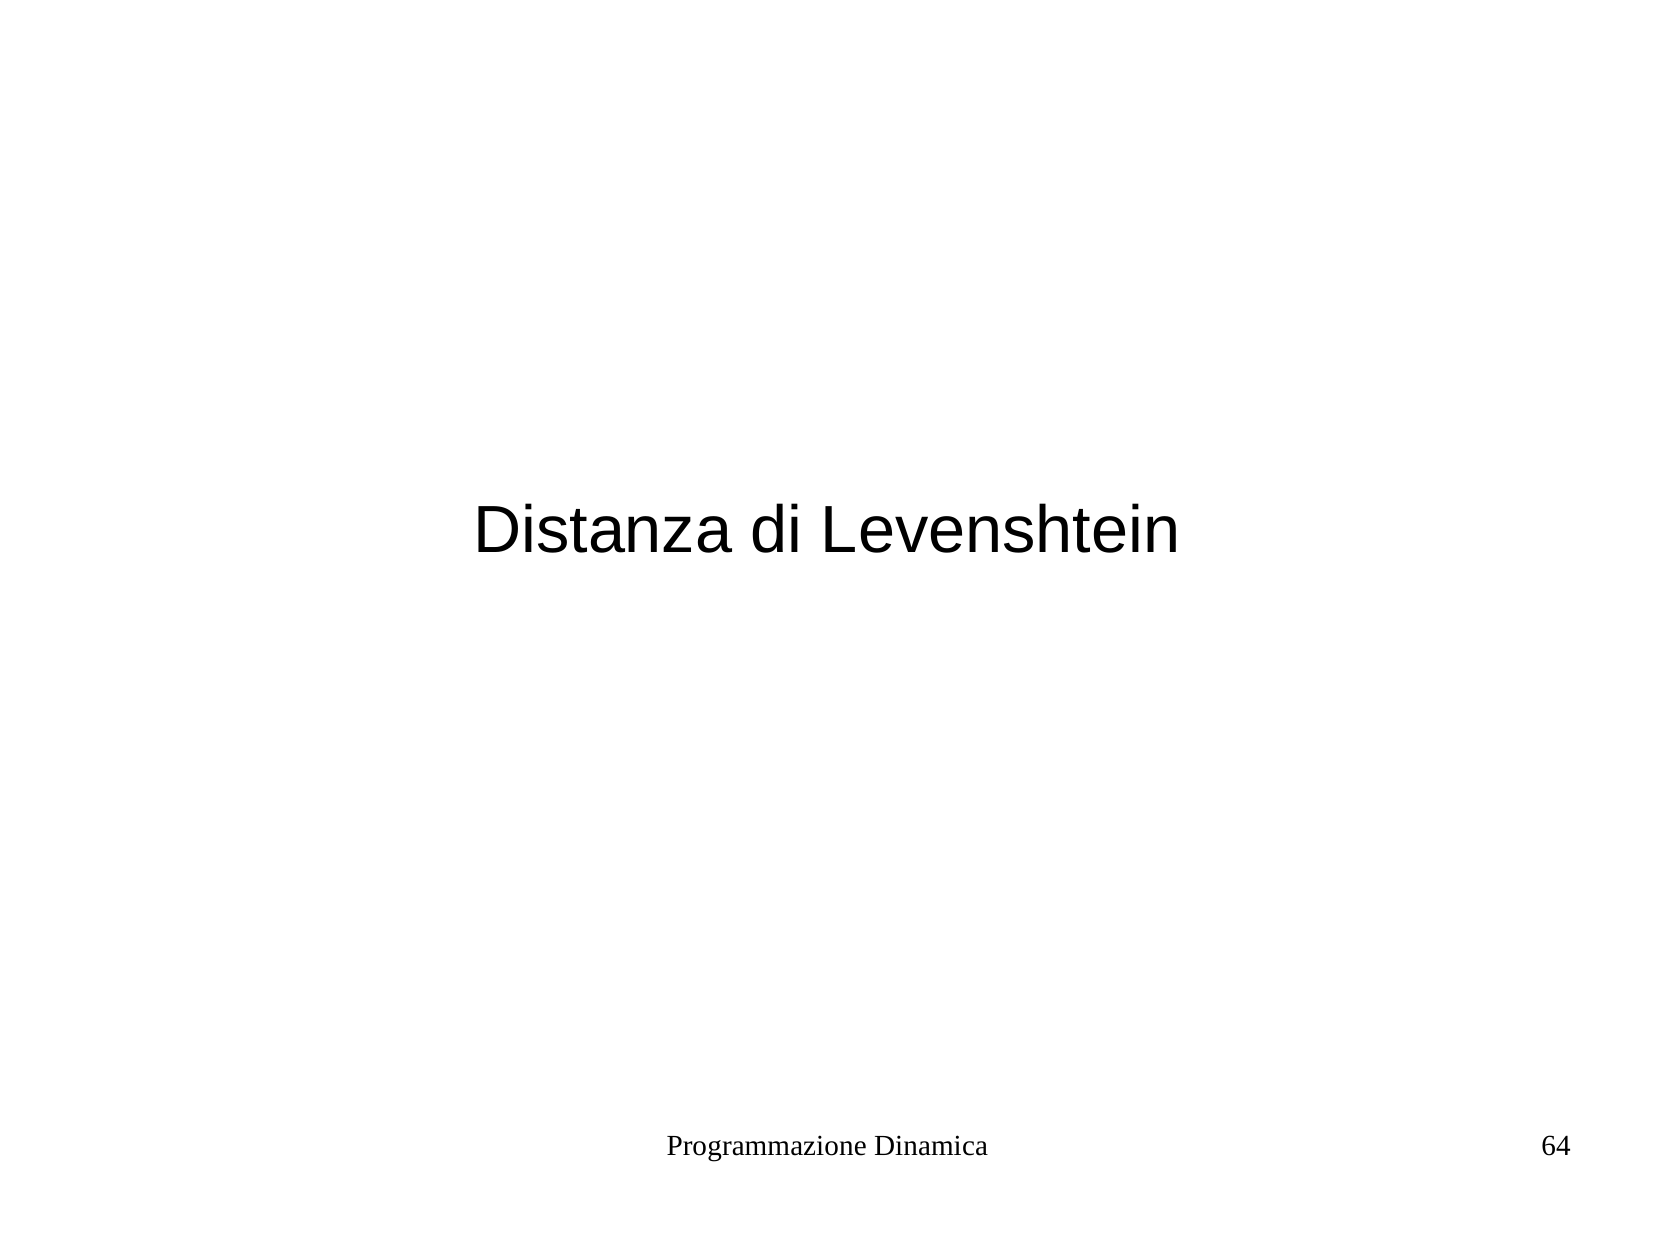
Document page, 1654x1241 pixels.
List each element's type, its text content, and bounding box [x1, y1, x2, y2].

subtitle Distanza di Levenshtein [82, 49, 1571, 1010]
